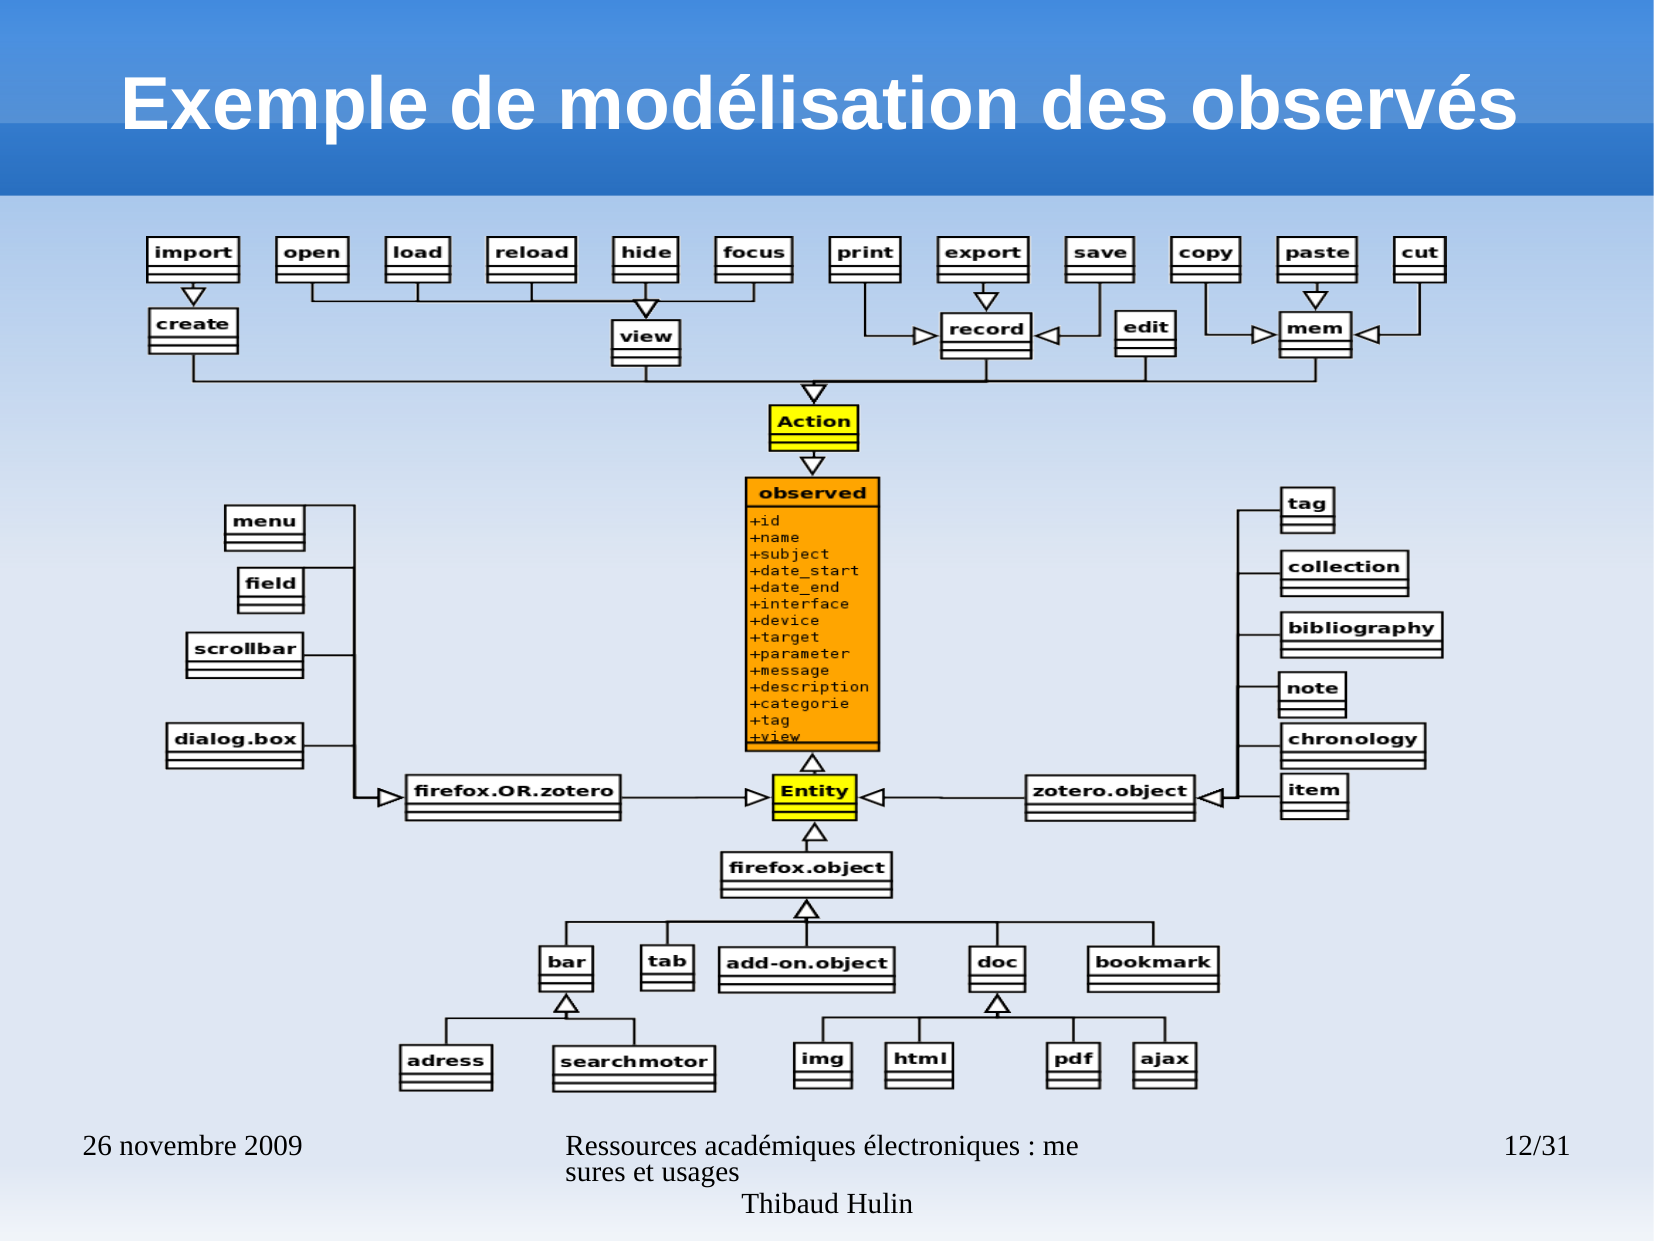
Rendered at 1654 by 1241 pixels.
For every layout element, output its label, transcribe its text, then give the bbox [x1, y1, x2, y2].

picture [0, 0, 1654, 1241]
title Exemple de modélisation des observés [76, 0, 1565, 208]
